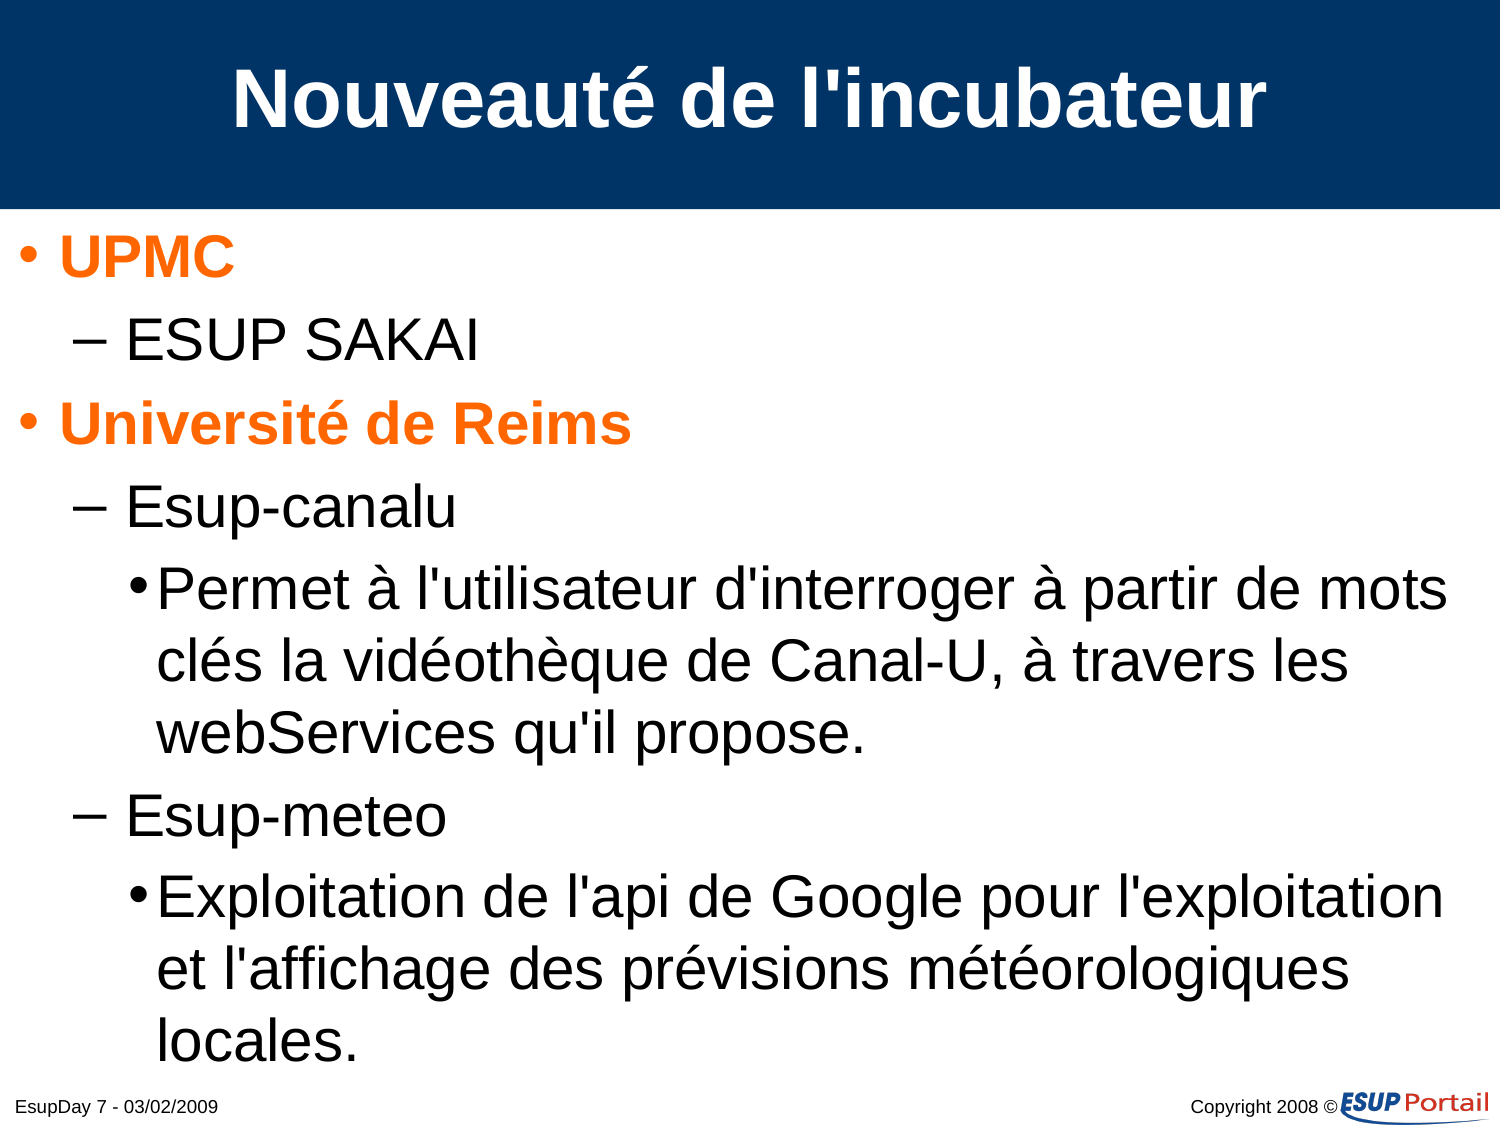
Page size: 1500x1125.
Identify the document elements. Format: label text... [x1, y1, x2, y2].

list UPMC ESUP SAKAI Université de Reims Esup-canalu Permet à l'utilisateur d'interroger à partir de mots clés la vidéothèque de Canal-U, à travers les webServices qu'il propose. Esup-meteo Exploitation de l'api de Google pour l'exploitation et l'affichage des prévisions météorologiques locales. [3, 208, 1500, 1083]
picture [1340, 1092, 1489, 1125]
title Nouveauté de l'incubateur [0, 0, 1500, 210]
